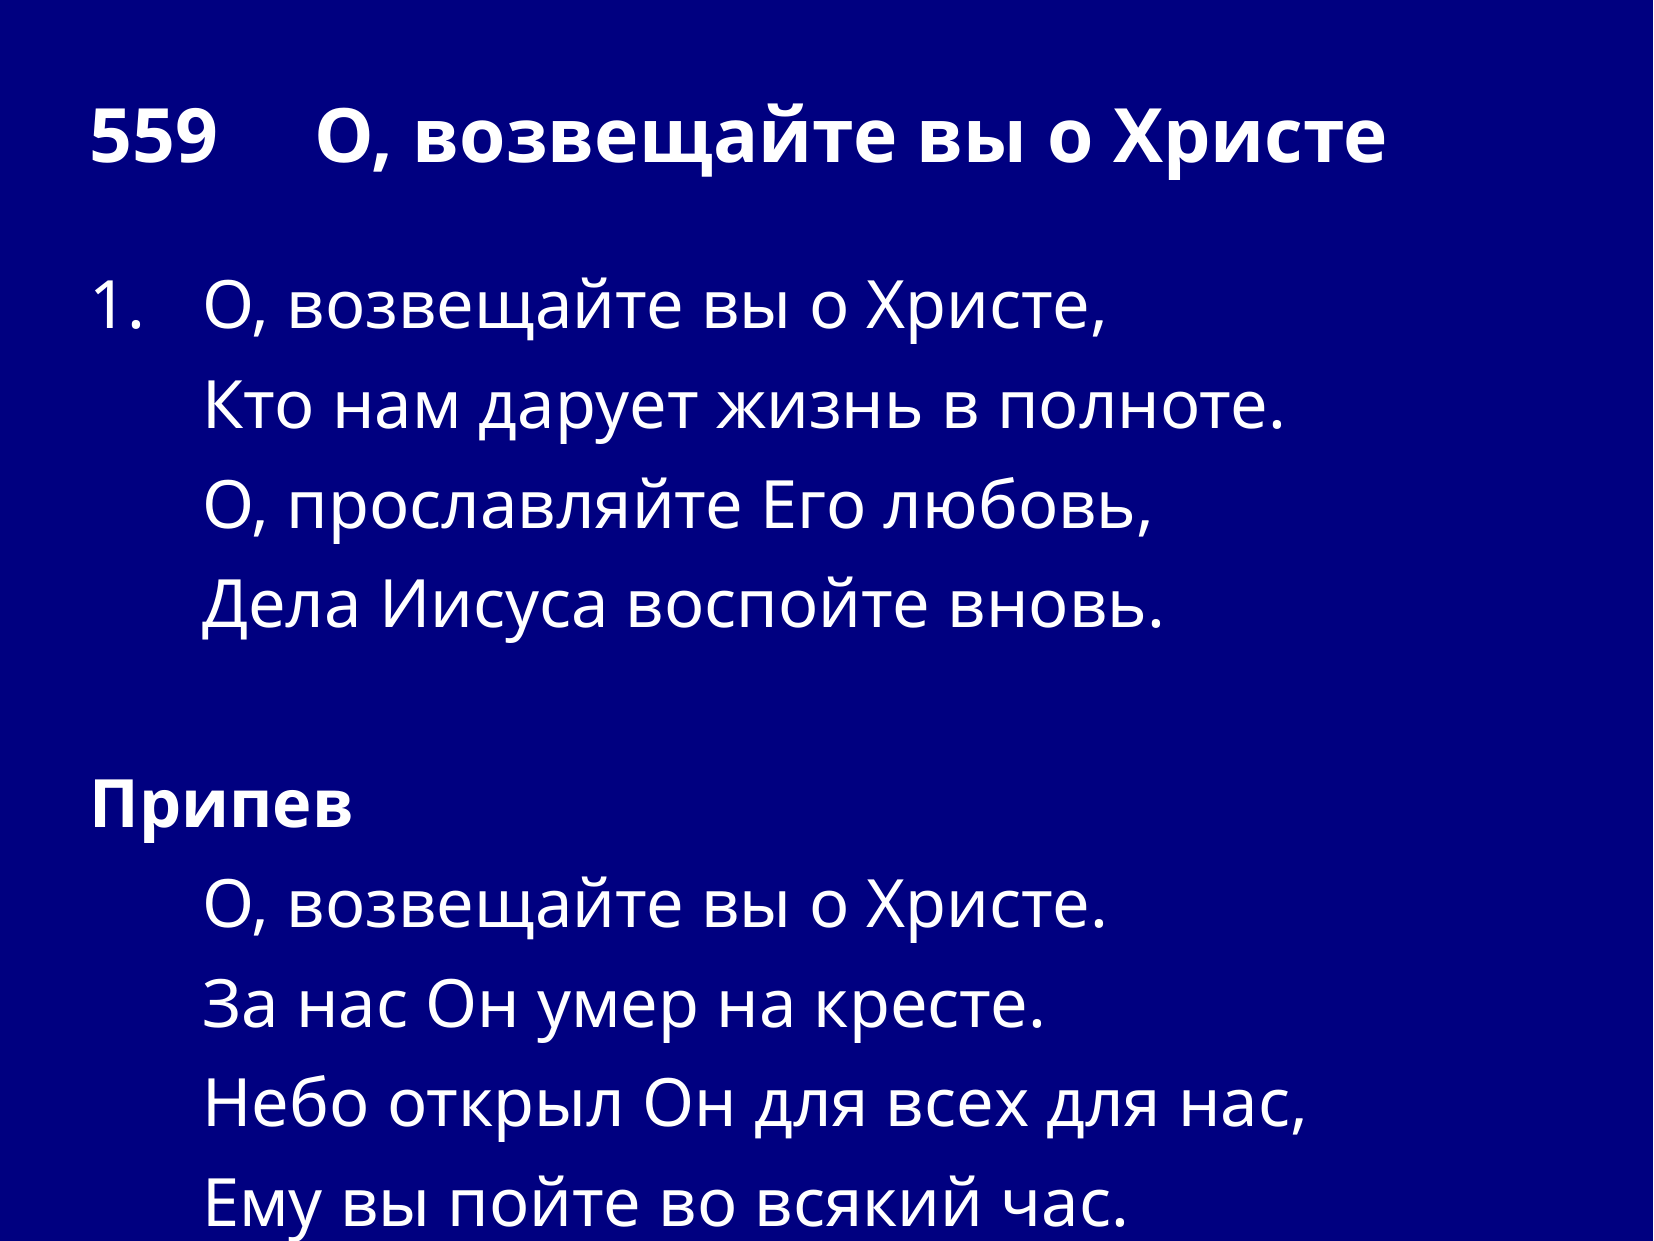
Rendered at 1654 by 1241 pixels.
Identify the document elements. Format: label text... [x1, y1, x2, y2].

text_box 1. О, возвещайте вы о Христе, Кто нам дарует жизнь в полноте. О, прославляйте Его любовь, Дела Иисуса воспойте вновь. Припев О, возвещайте вы о Христе. За нас Он умер на кресте. Небо открыл Он для всех для нас, Ему вы пойте во всякий час. [75, 188, 1576, 1163]
text_box 559 О, возвещайте вы о Христе [75, 75, 1576, 188]
